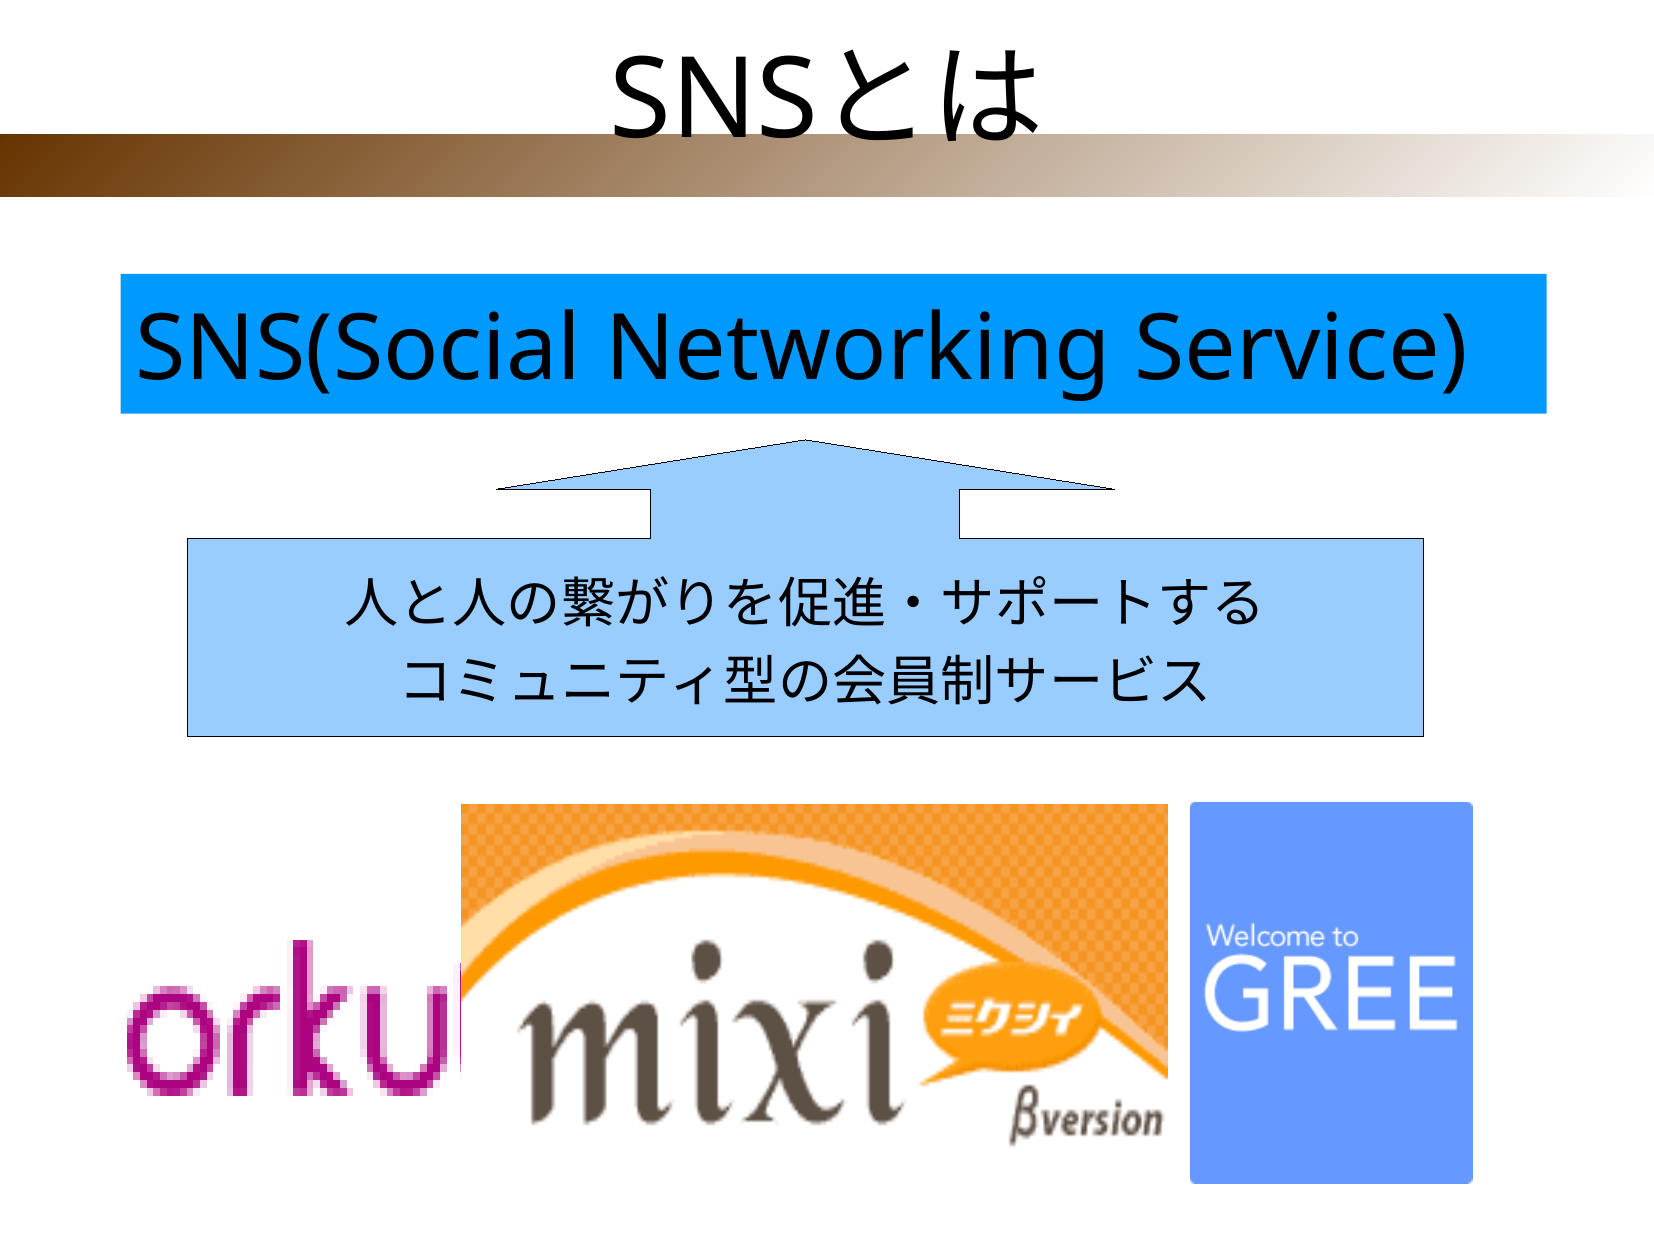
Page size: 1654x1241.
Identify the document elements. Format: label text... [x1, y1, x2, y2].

picture [1190, 802, 1473, 1184]
text_box SNS(Social Networking Service) [120, 273, 1547, 388]
text_box 人と人の繋がりを促進・サポートする コミュニティ型の会員制サービス [187, 439, 1424, 737]
picture [127, 804, 1168, 1154]
text_box [0, 134, 1654, 197]
text_box SNSとは [88, 0, 1565, 148]
